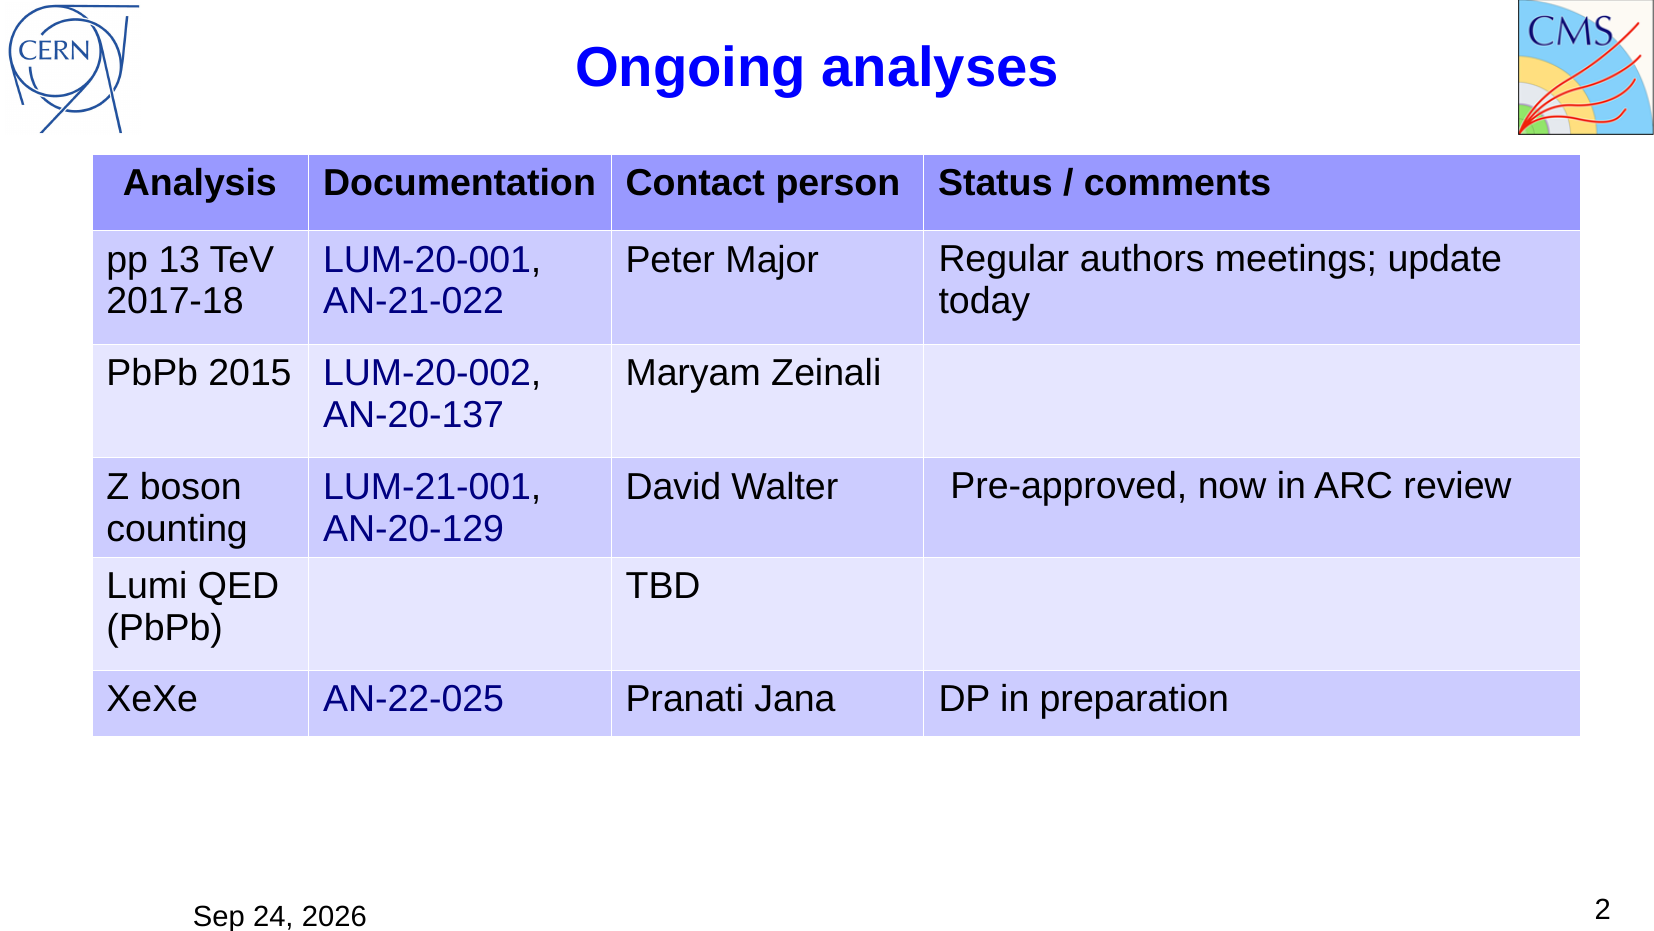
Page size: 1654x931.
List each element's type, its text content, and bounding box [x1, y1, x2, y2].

table_cell XeXe [93, 671, 308, 736]
table_header Status / comments [924, 155, 1580, 230]
table_cell Lumi QED (PbPb) [93, 558, 308, 670]
table_cell [924, 345, 1580, 457]
table_cell Z boson counting [93, 458, 308, 557]
table_cell Peter Major [612, 231, 923, 344]
table_cell TBD [612, 558, 923, 670]
picture [5, 2, 141, 135]
table_cell DP in preparation [924, 671, 1580, 736]
table_header Contact person [612, 155, 923, 230]
table_cell David Walter [612, 458, 923, 557]
table_cell Maryam Zeinali [612, 345, 923, 457]
picture [1518, 0, 1654, 135]
table_cell LUM-21-001,AN-20-129 [309, 458, 611, 557]
table_header Documentation [309, 155, 611, 230]
table_header Analysis [93, 155, 308, 230]
table_cell Pre-approved, now in ARC review [924, 458, 1580, 557]
table_cell AN-22-025 [309, 671, 611, 736]
table_cell Pranati Jana [612, 671, 923, 736]
table_cell LUM-20-002, AN-20-137 [309, 345, 611, 457]
table_cell pp 13 TeV 2017-18 [93, 231, 308, 344]
table_cell LUM-20-001, AN-21-022 [309, 231, 611, 344]
table_cell [924, 558, 1580, 670]
table_cell [309, 558, 611, 670]
table_cell PbPb 2015 [93, 345, 308, 457]
title Ongoing analyses [173, 4, 1461, 129]
table_cell Regular authors meetings; update today [924, 231, 1580, 344]
